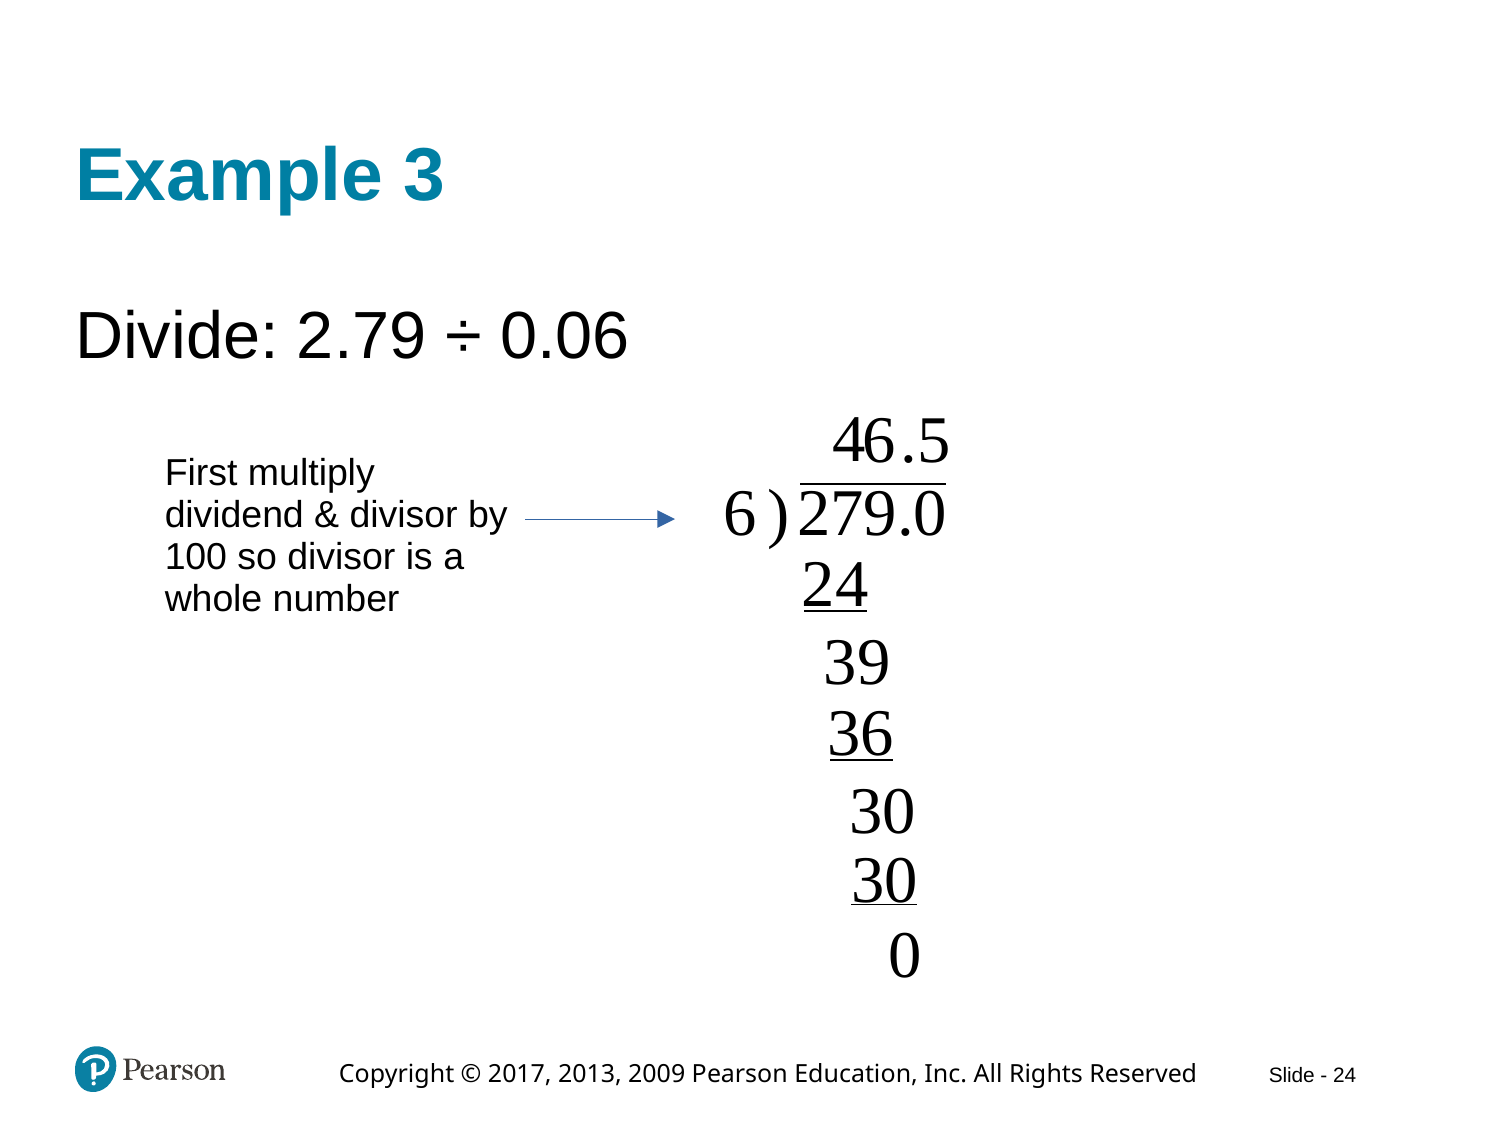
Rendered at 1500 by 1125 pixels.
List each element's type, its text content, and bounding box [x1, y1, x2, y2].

list Divide: 2.79 ÷ 0.06 [75, 292, 788, 380]
title Example 3 [75, 35, 1425, 216]
chart [723, 402, 952, 992]
text_box First multiply dividend & divisor by 100 so divisor is a whole number [150, 444, 526, 628]
